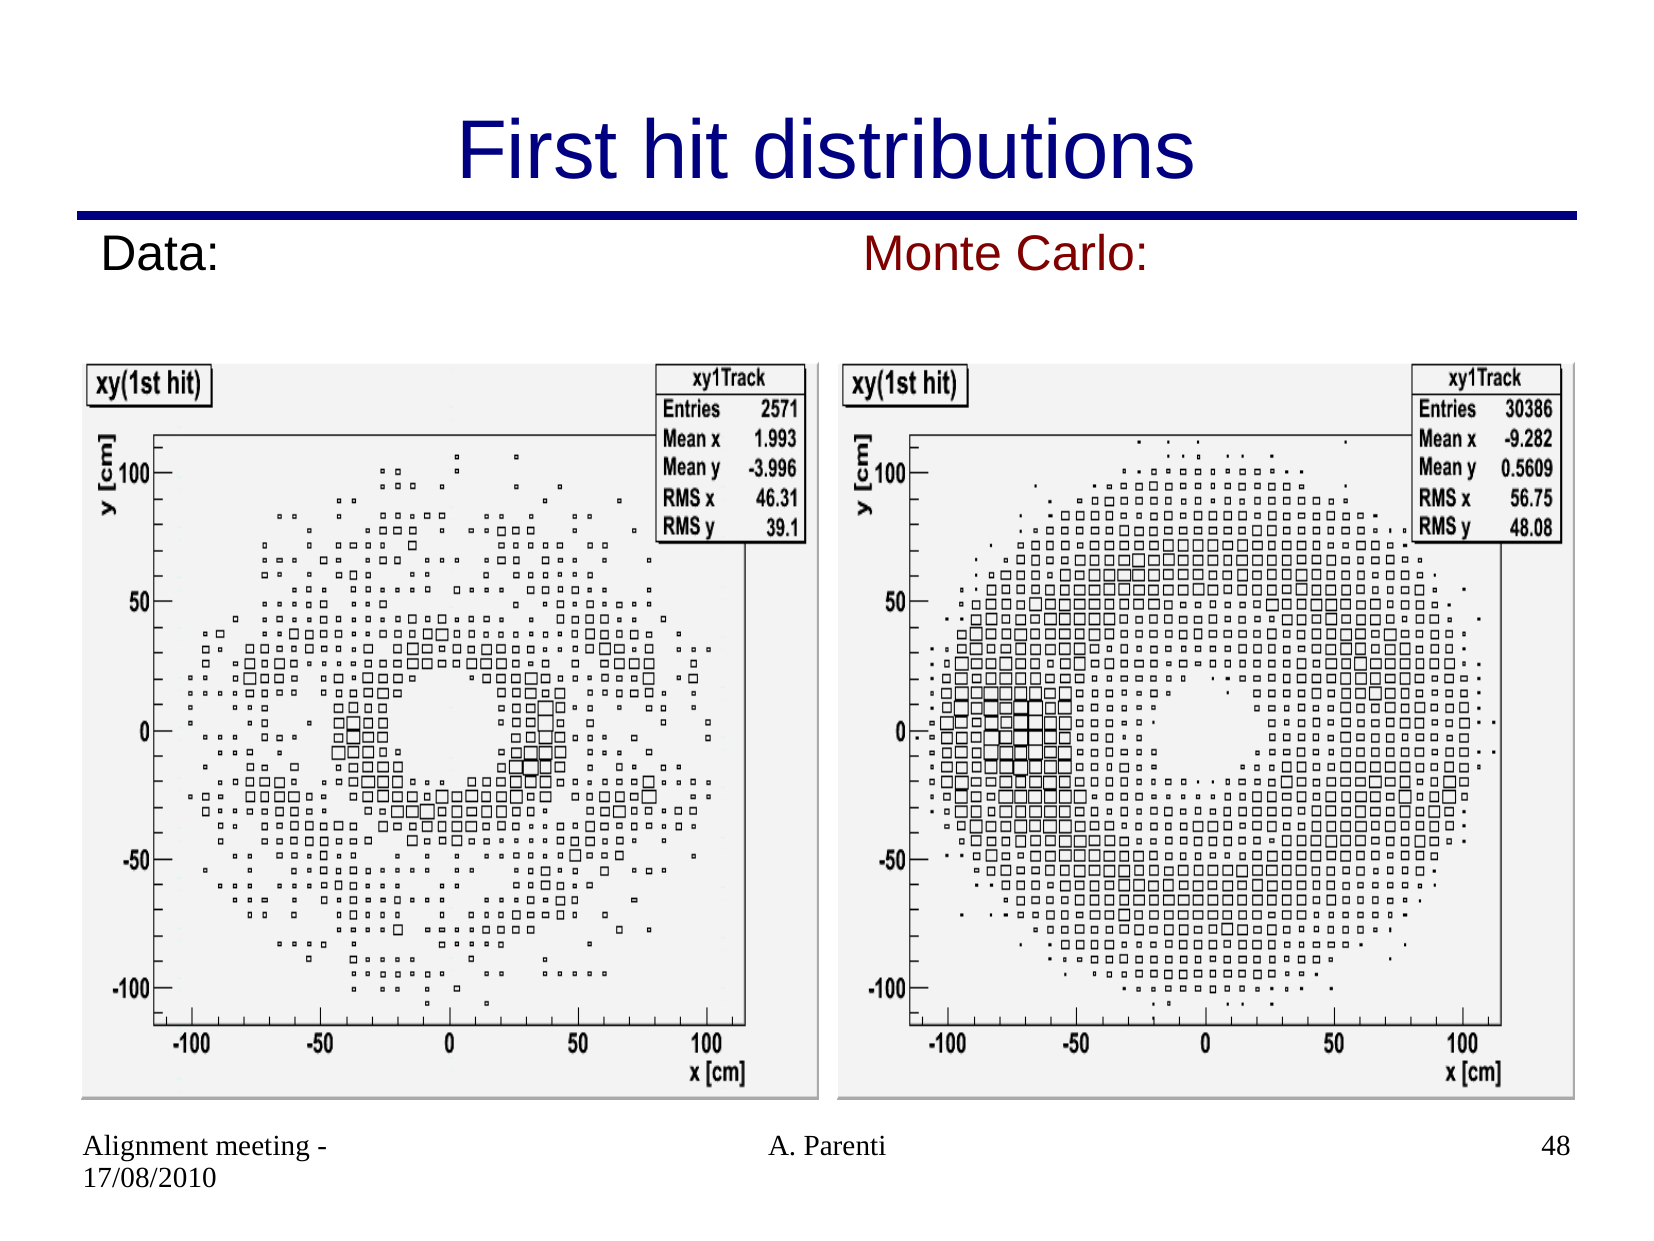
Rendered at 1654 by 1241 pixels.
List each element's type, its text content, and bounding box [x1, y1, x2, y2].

list Data: [82, 1100, 809, 1109]
picture [80, 361, 819, 1100]
list Data: [82, 225, 809, 361]
picture [836, 361, 1575, 1100]
title First hit distributions [82, 75, 1571, 226]
list Monte Carlo: [845, 225, 1572, 1094]
